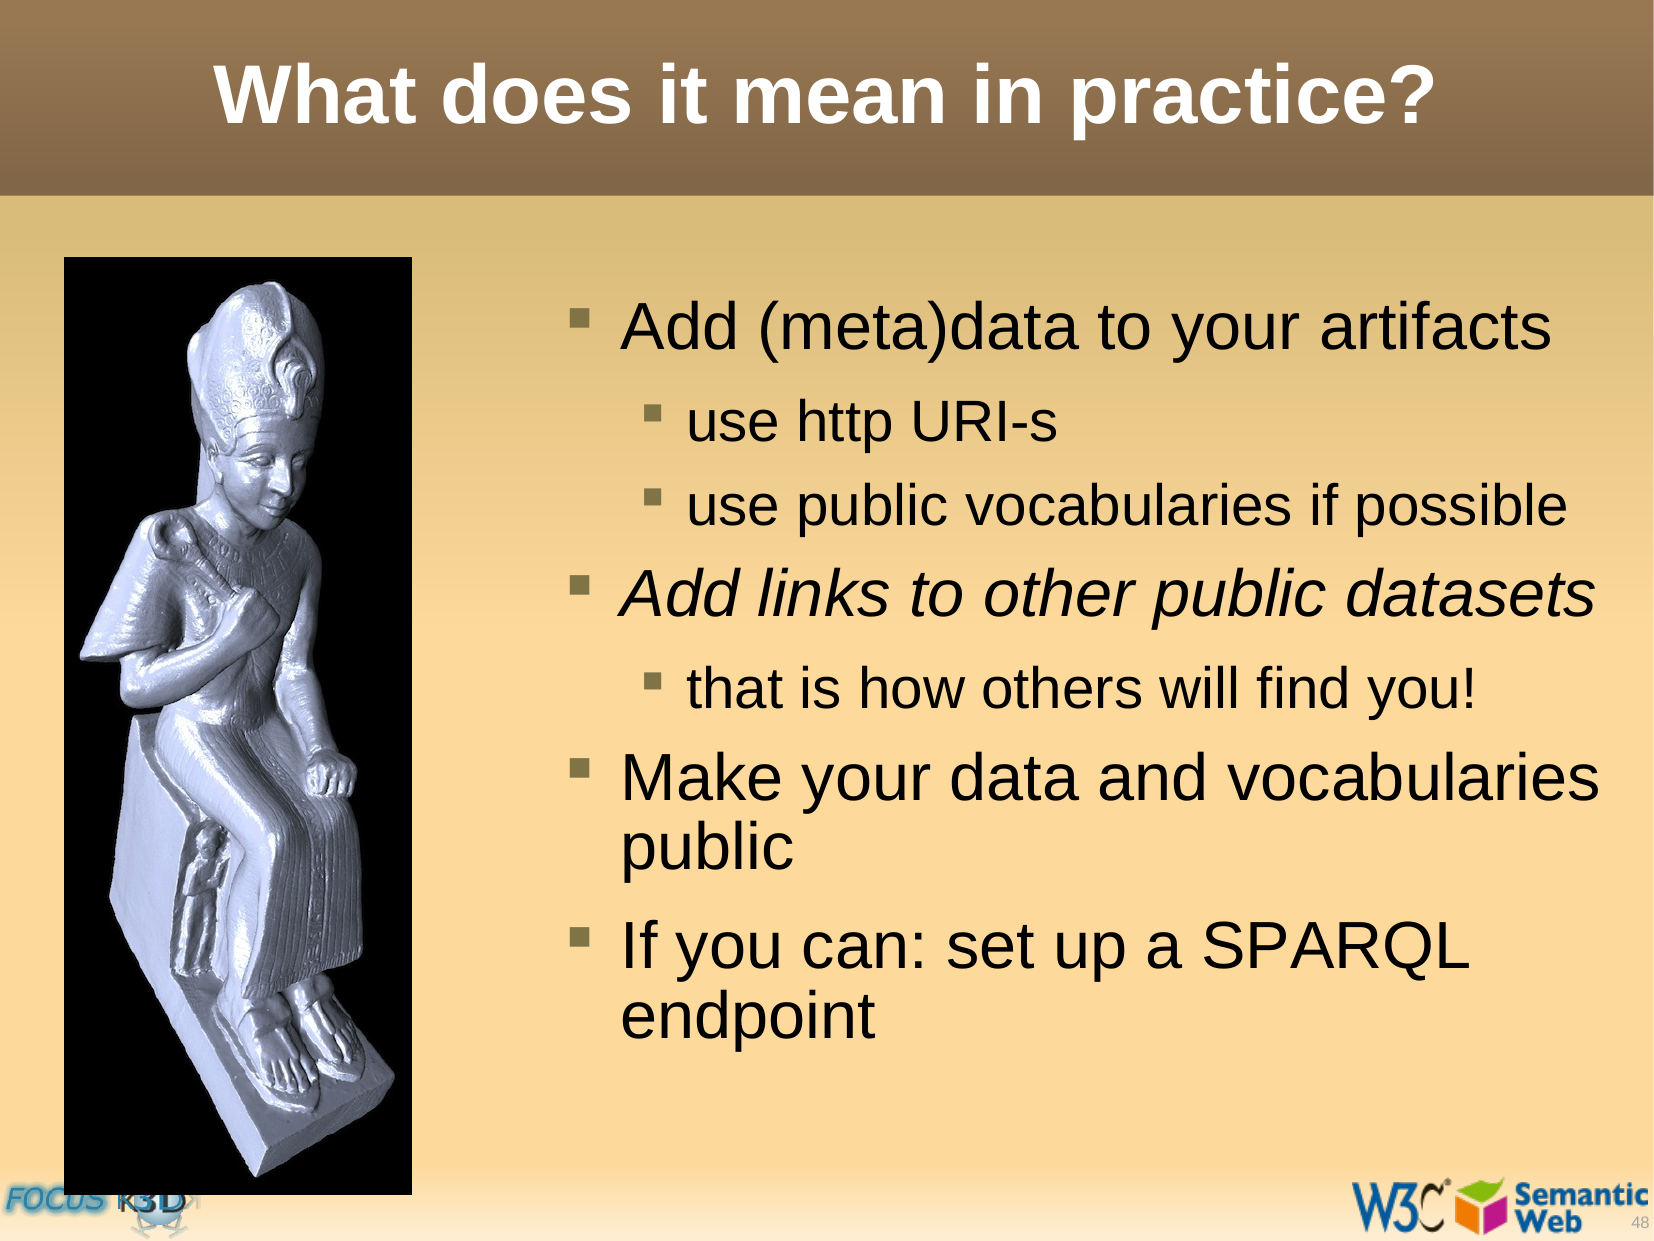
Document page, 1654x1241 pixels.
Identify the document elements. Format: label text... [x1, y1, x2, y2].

list Add (meta)data to your artifacts use http URI-s use public vocabularies if possible Add links to other public datasets that is how others will find you! Make your data and vocabularies public If you can: set up a SPARQL endpoint [564, 289, 1615, 1108]
title What does it mean in practice? [0, 0, 1654, 196]
picture [0, 196, 1654, 1241]
